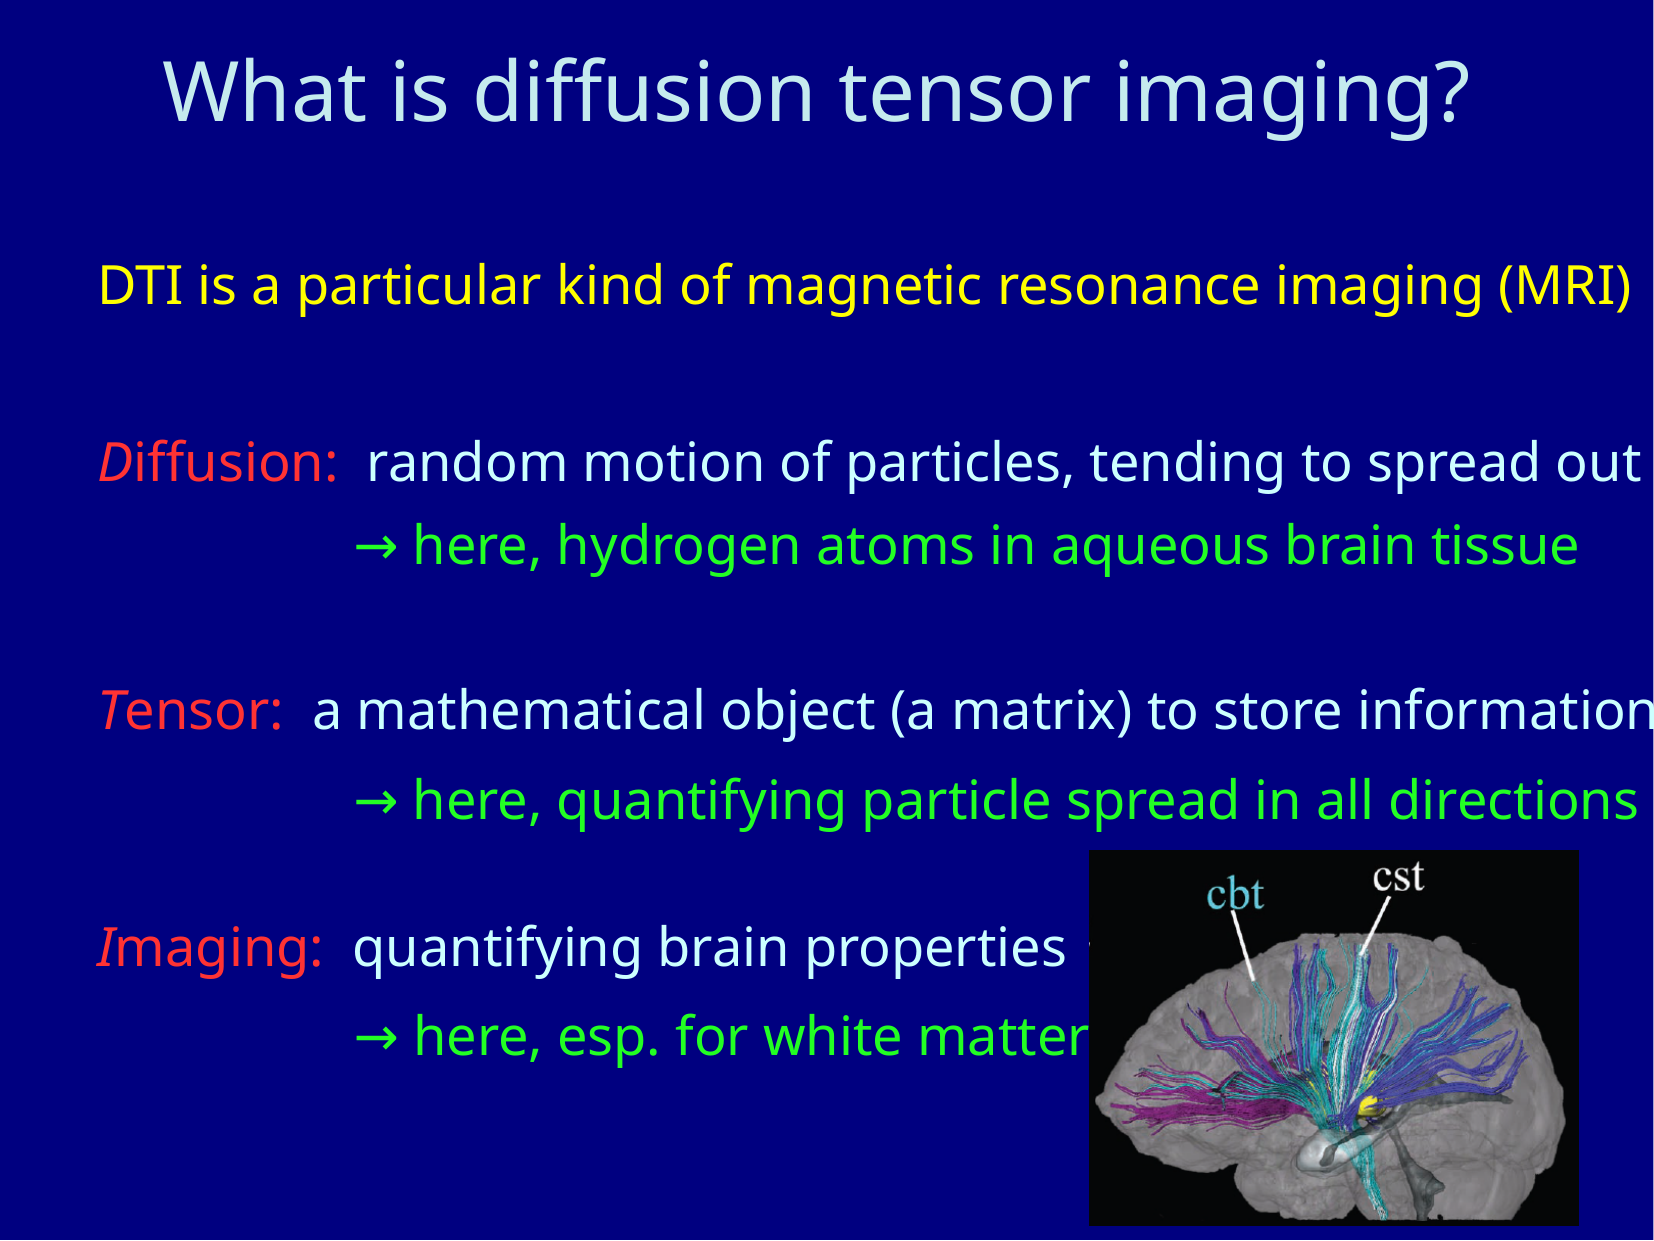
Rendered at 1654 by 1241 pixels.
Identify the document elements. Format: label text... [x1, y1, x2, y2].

text_box → here, hydrogen atoms in aqueous brain tissue [324, 498, 1497, 588]
title What is diffusion tensor imaging? [0, 12, 1635, 163]
text_box → here, esp. for white matter [324, 989, 1089, 1080]
text_box Tensor: a mathematical object (a matrix) to store information [82, 663, 1573, 754]
text_box → here, quantifying particle spread in all directions [324, 753, 1549, 844]
text_box Diffusion: random motion of particles, tending to spread out [82, 415, 1554, 506]
picture [1089, 850, 1579, 1226]
text_box DTI is a particular kind of magnetic resonance imaging (MRI) [82, 238, 1554, 328]
text_box Imaging: quantifying brain properties [82, 899, 1089, 990]
